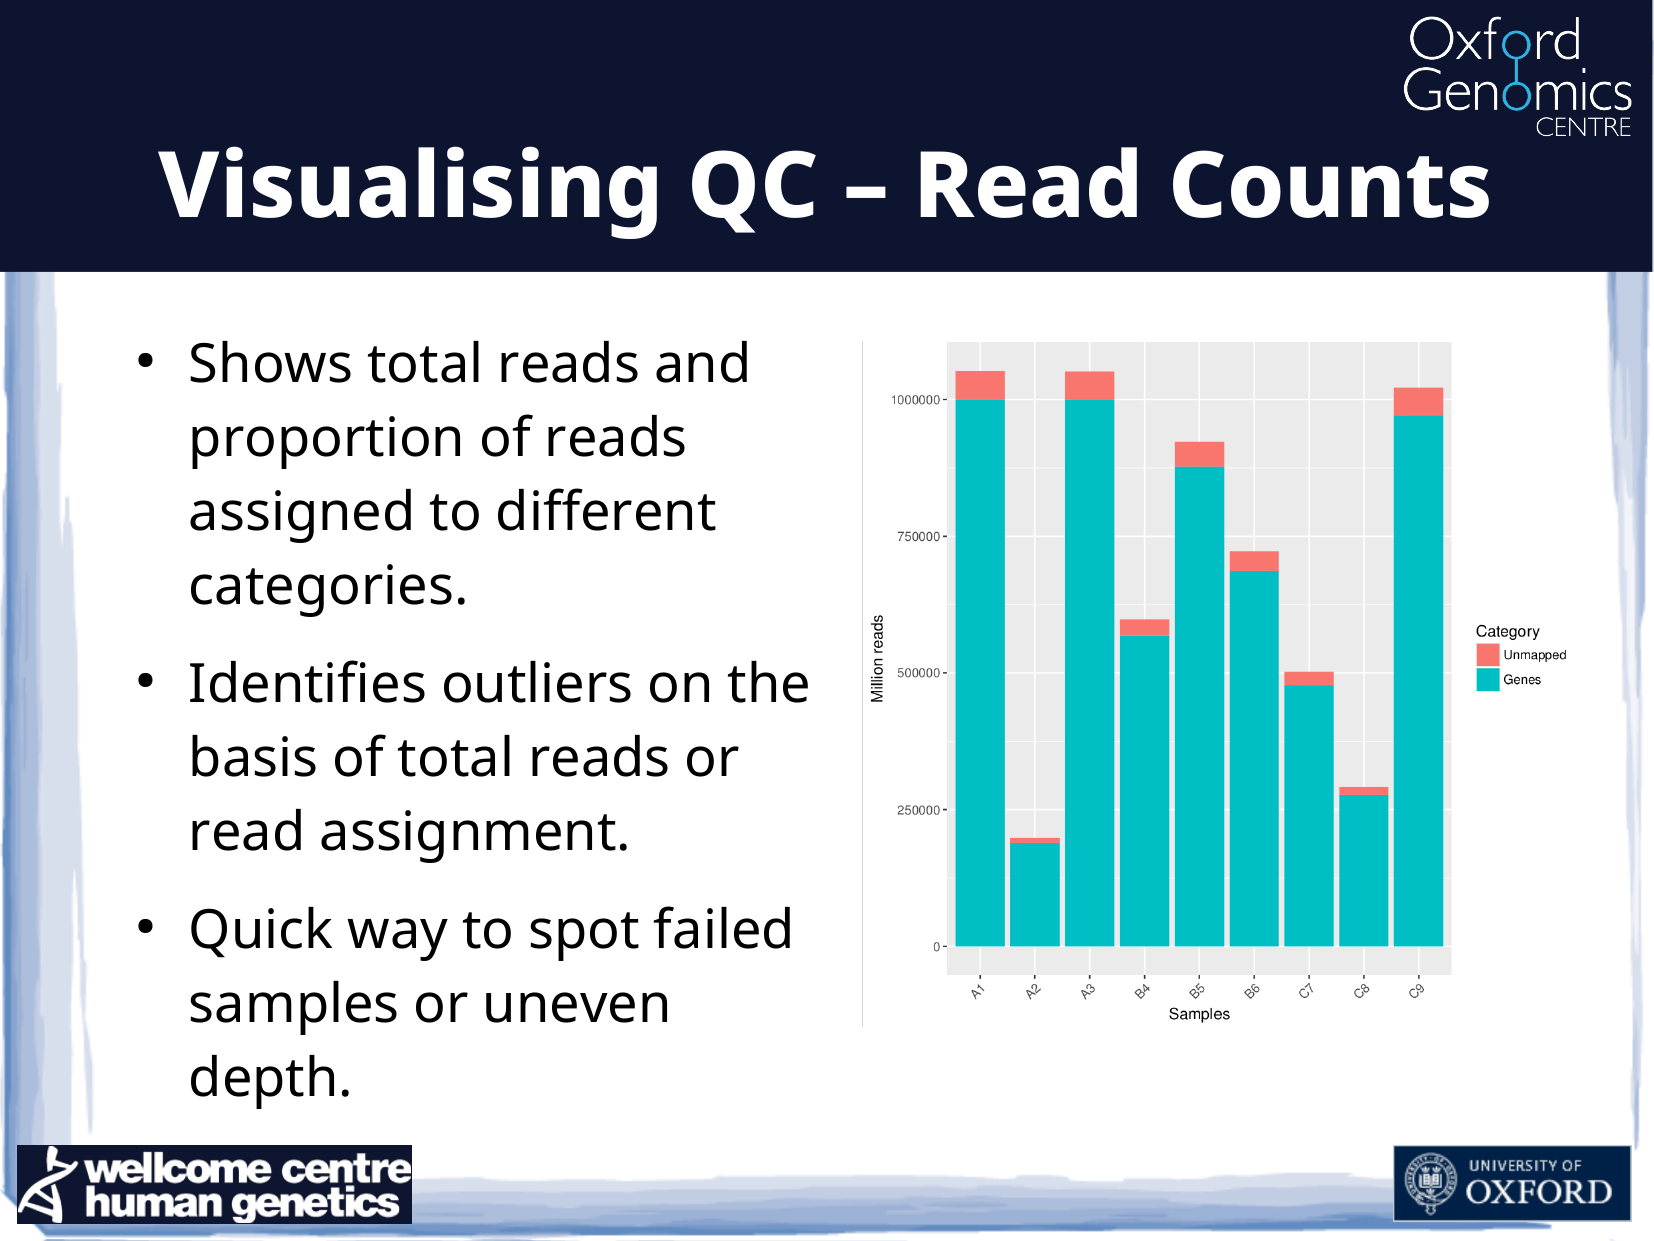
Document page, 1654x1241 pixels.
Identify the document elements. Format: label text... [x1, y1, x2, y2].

list Shows total reads and proportion of reads assigned to different categories. Identifies outliers on the basis of total reads or read assignment. Quick way to spot failed samples or uneven depth. [118, 324, 828, 1045]
picture [0, 0, 1654, 1241]
title Visualising QC – Read Counts [82, 78, 1571, 287]
